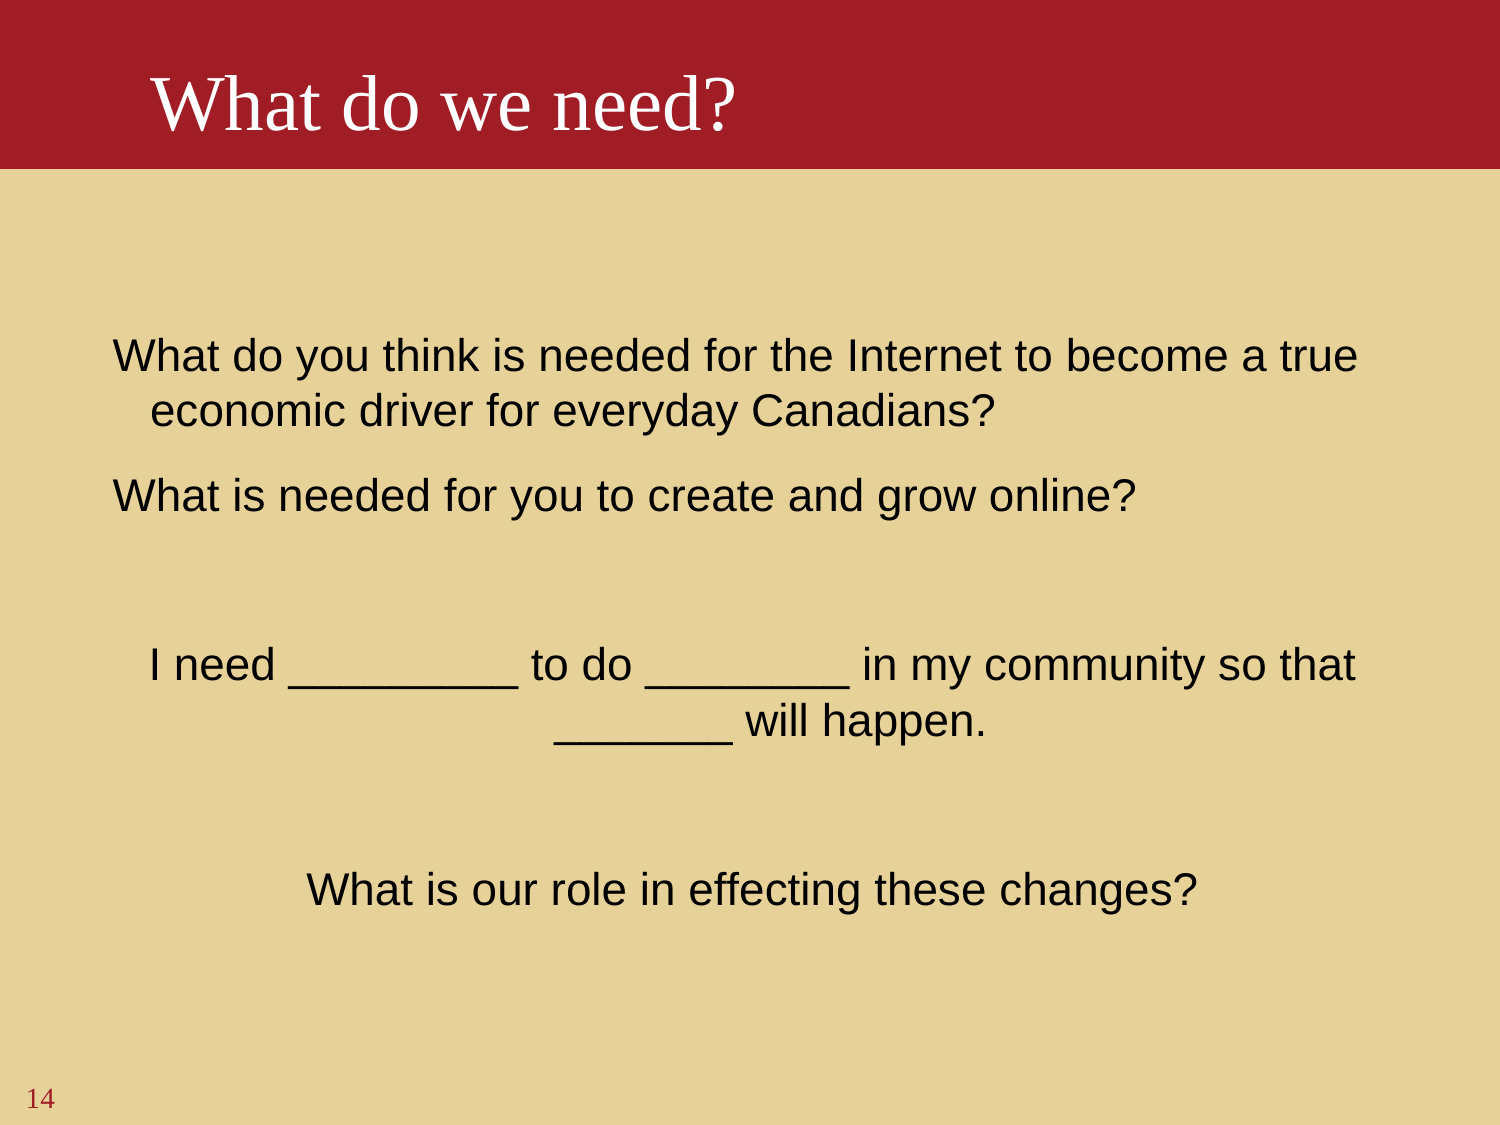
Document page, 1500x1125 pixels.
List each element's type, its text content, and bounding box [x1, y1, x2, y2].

title What do we need? [0, 0, 1500, 169]
list What do you think is needed for the Internet to become a true economic driver for everyday Canadians? What is needed for you to create and grow online? I need _________ to do ________ in my community so that _______ will happen. What is our role in effecting these changes? [112, 324, 1438, 955]
